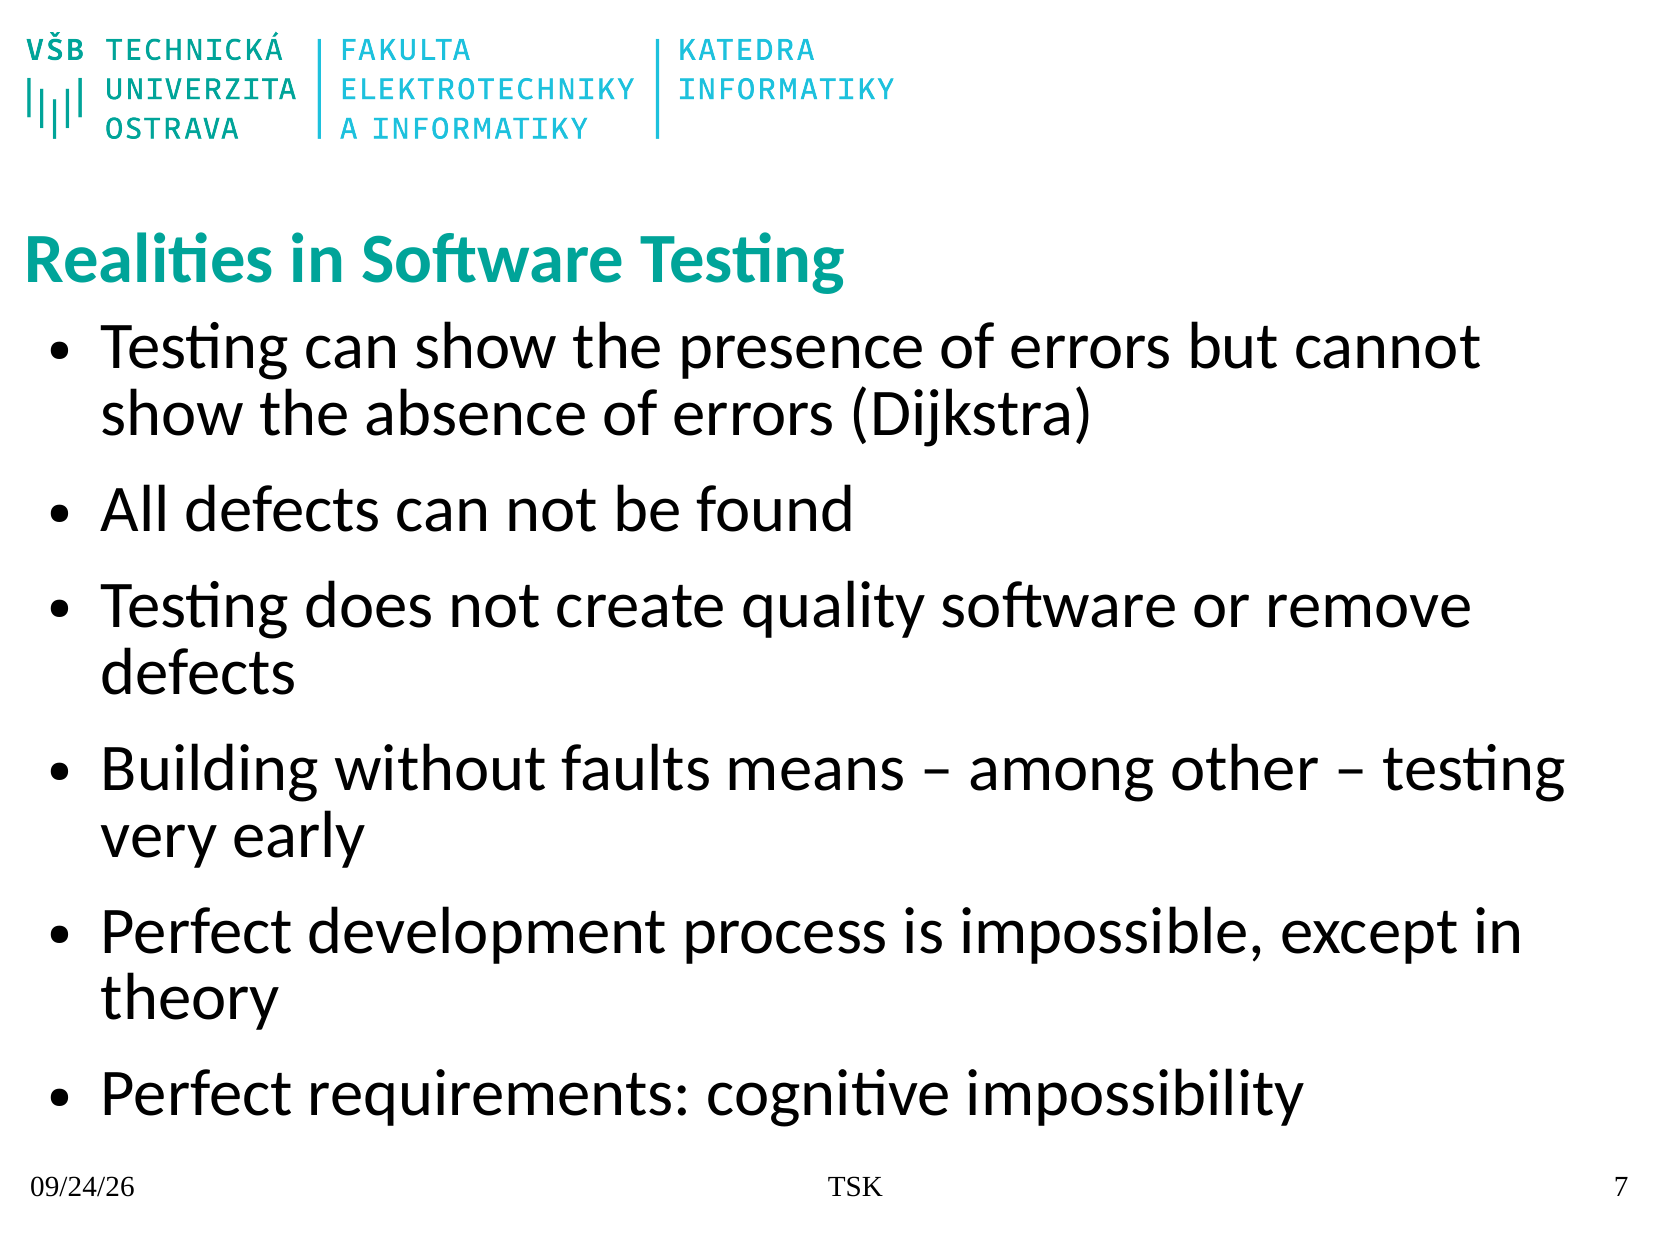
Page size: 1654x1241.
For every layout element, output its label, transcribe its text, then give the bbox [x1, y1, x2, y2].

title Realities in Software Testing [24, 169, 1629, 300]
picture [26, 31, 894, 139]
list Testing can show the presence of errors but cannot show the absence of errors (Dijkstra) All defects can not be found Testing does not create quality software or remove defects Building without faults means – among other – testing very early Perfect development process is impossible, except in theory Perfect requirements: cognitive impossibility [30, 318, 1629, 1146]
